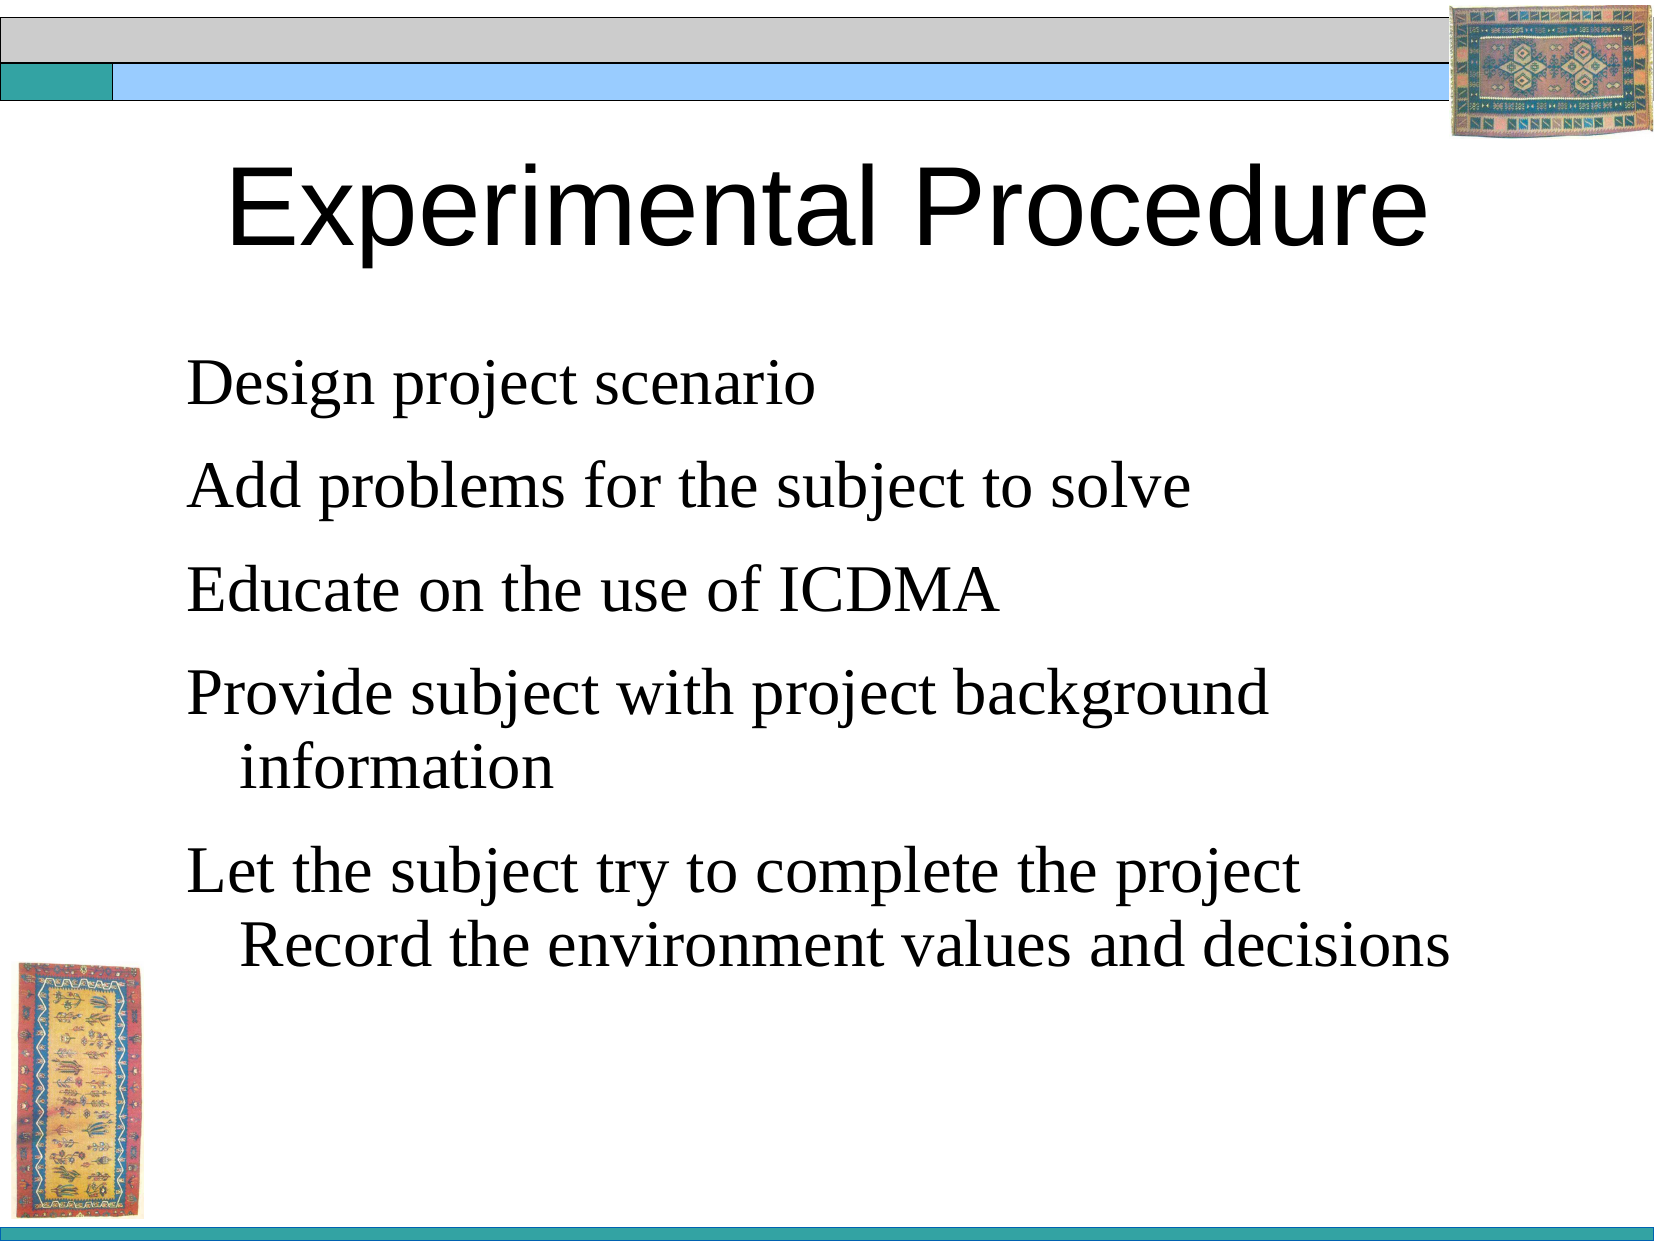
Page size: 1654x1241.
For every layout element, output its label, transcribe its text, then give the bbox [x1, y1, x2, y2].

picture [1449, 5, 1654, 139]
list Design project scenario Add problems for the subject to solve Educate on the use of ICDMA Provide subject with project background information Let the subject try to complete the project Record the environment values and decisions [168, 344, 1581, 1112]
picture [12, 962, 144, 1219]
title Experimental Procedure [121, 110, 1534, 303]
